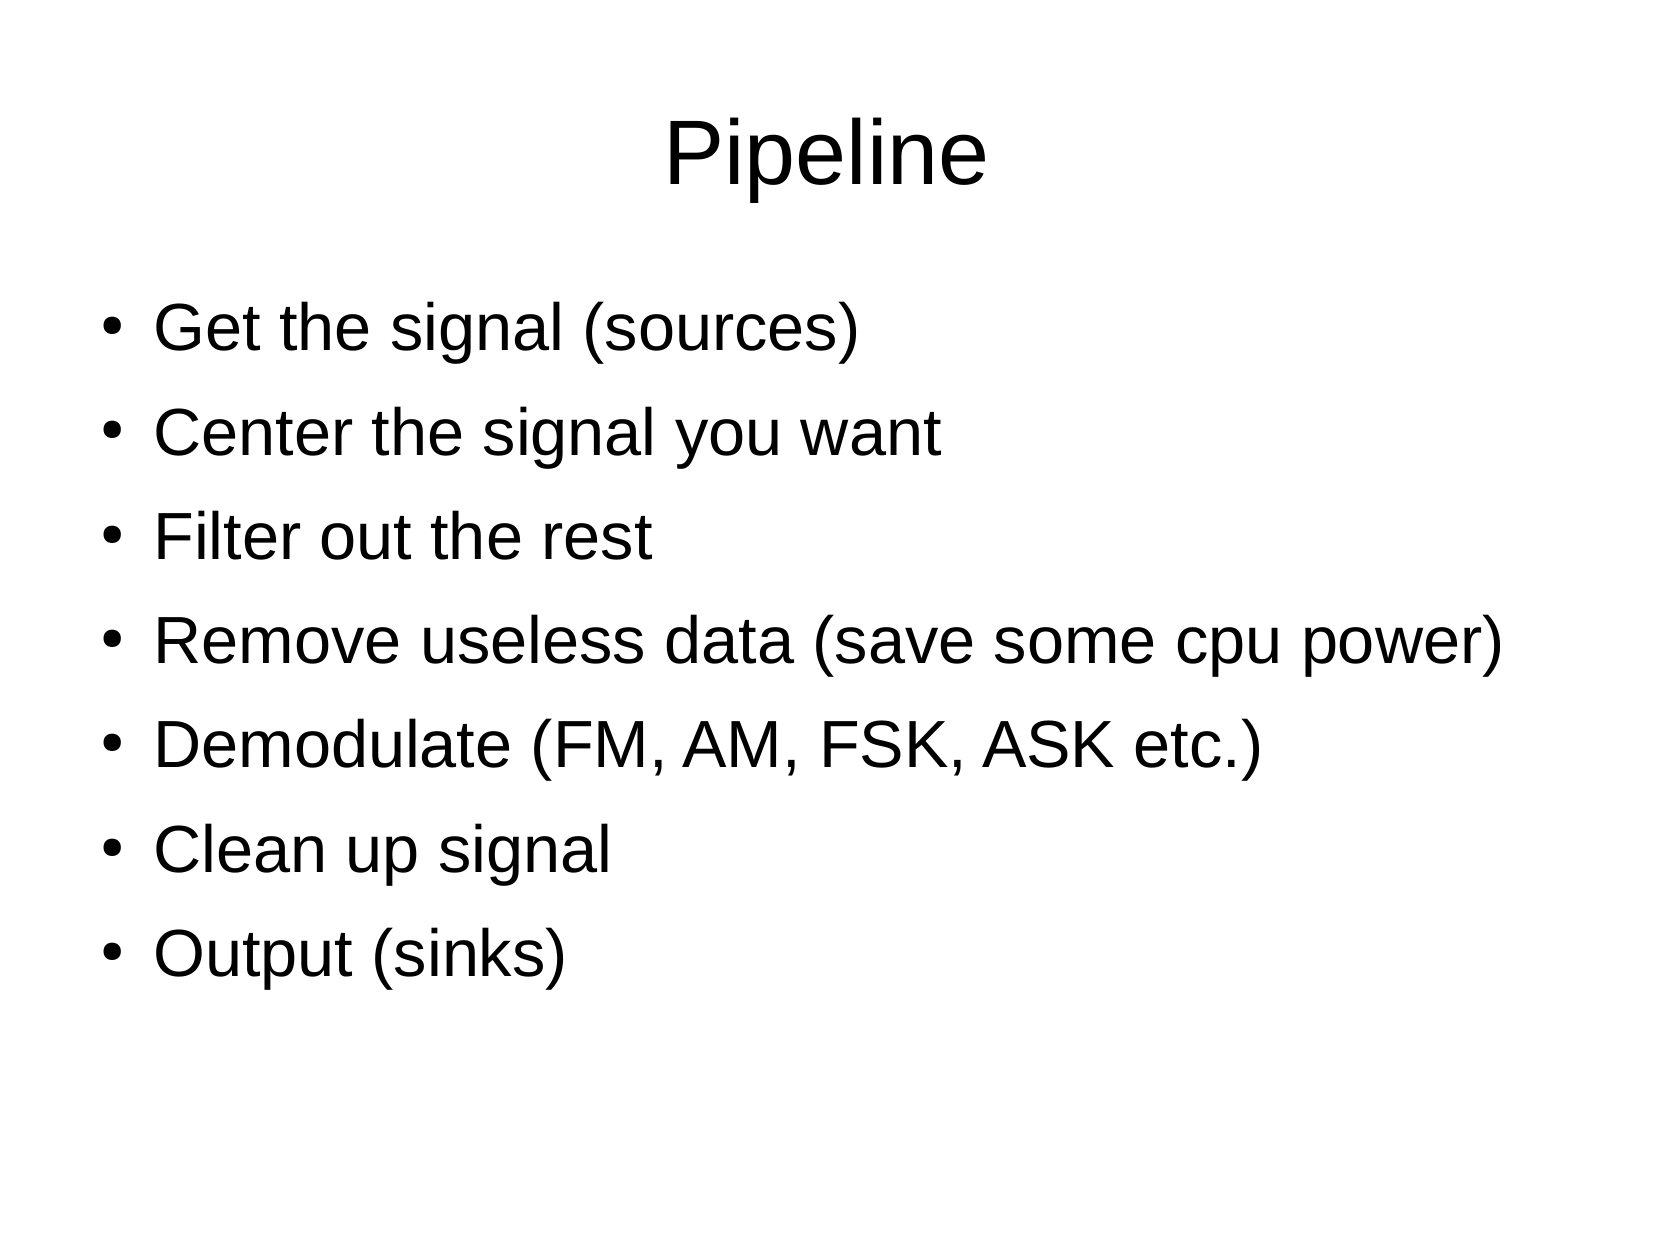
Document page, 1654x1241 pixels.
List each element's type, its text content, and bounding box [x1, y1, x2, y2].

title Pipeline [82, 49, 1571, 257]
list Get the signal (sources) Center the signal you want Filter out the rest Remove useless data (save some cpu power) Demodulate (FM, AM, FSK, ASK etc.) Clean up signal Output (sinks) [82, 290, 1571, 1010]
